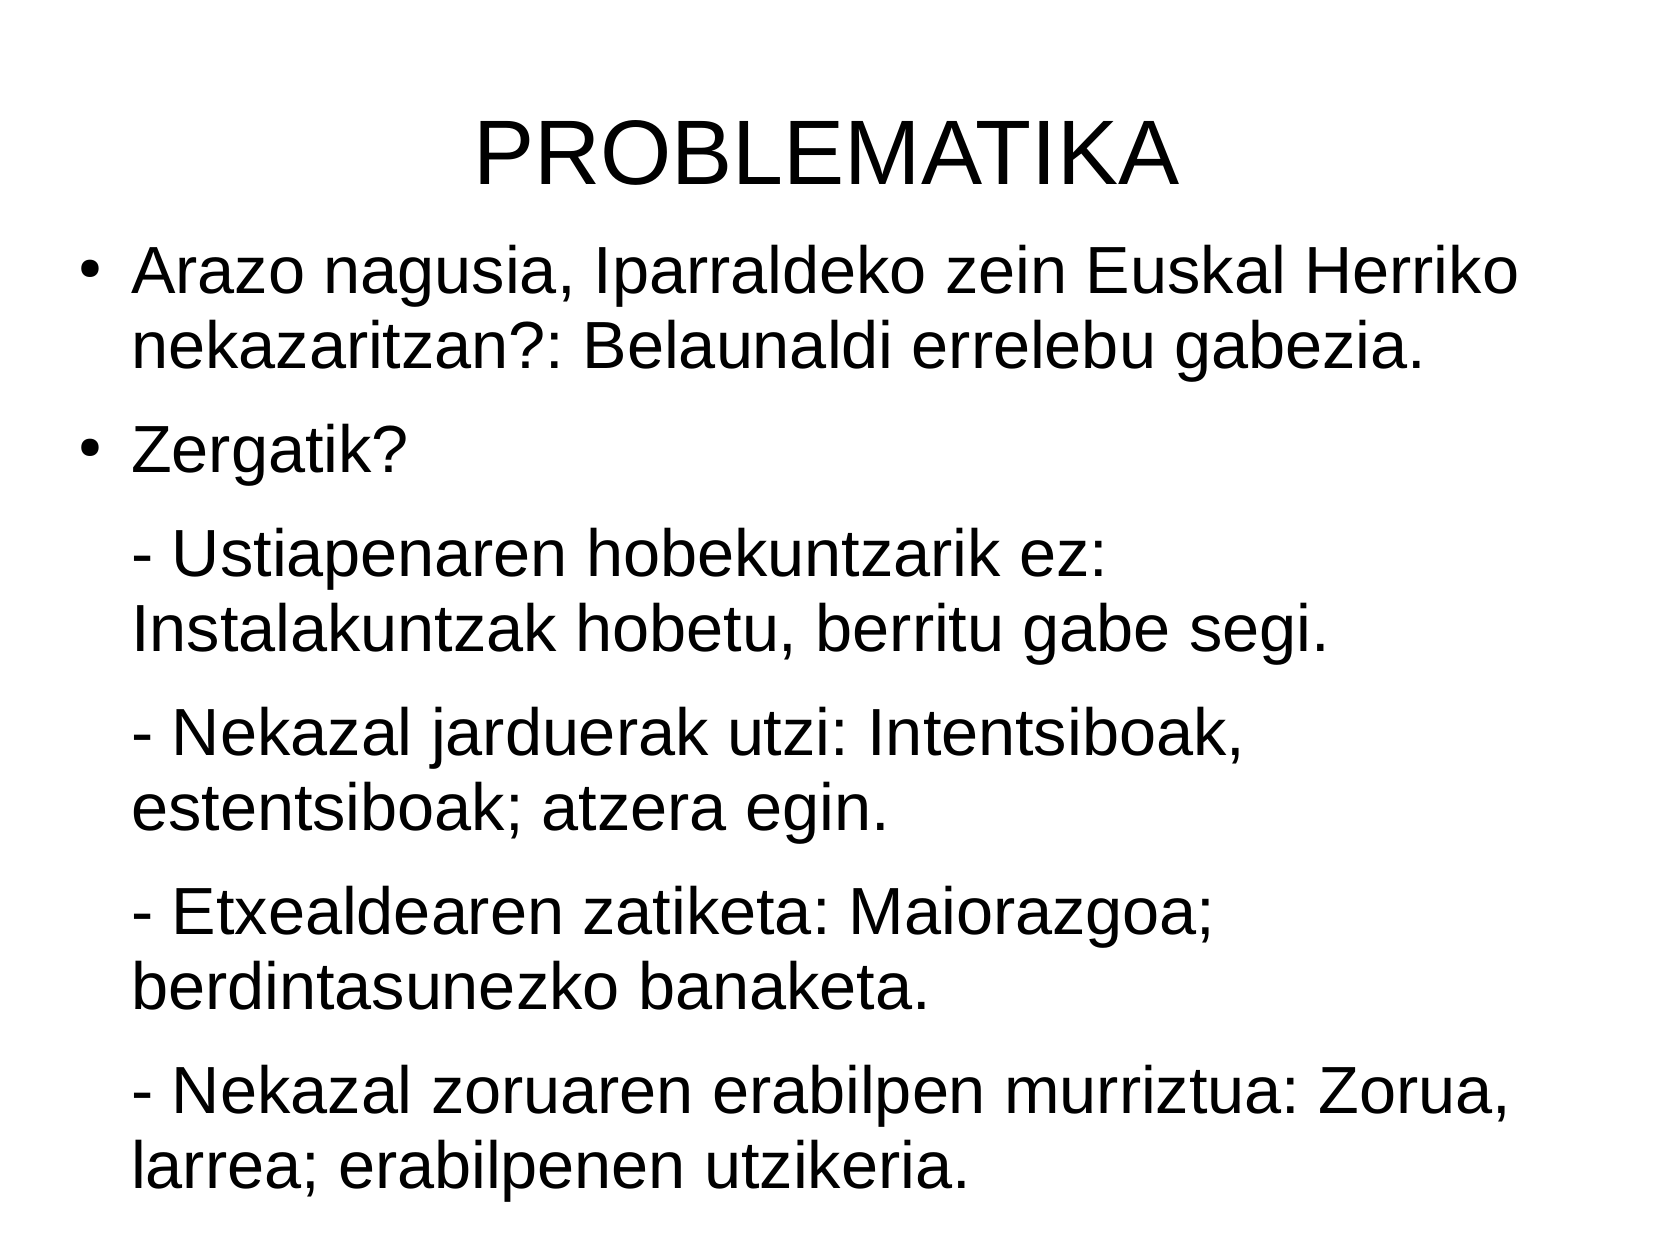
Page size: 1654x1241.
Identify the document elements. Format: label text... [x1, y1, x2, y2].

title PROBLEMATIKA [82, 49, 1571, 257]
list Arazo nagusia, Iparraldeko zein Euskal Herriko nekazaritzan?: Belaunaldi errelebu gabezia. Zergatik? - Ustiapenaren hobekuntzarik ez: Instalakuntzak hobetu, berritu gabe segi. - Nekazal jarduerak utzi: Intentsiboak, estentsiboak; atzera egin. - Etxealdearen zatiketa: Maiorazgoa; berdintasunezko banaketa. - Nekazal zoruaren erabilpen murriztua: Zorua, larrea; erabilpenen utzikeria. [60, 233, 1549, 1203]
